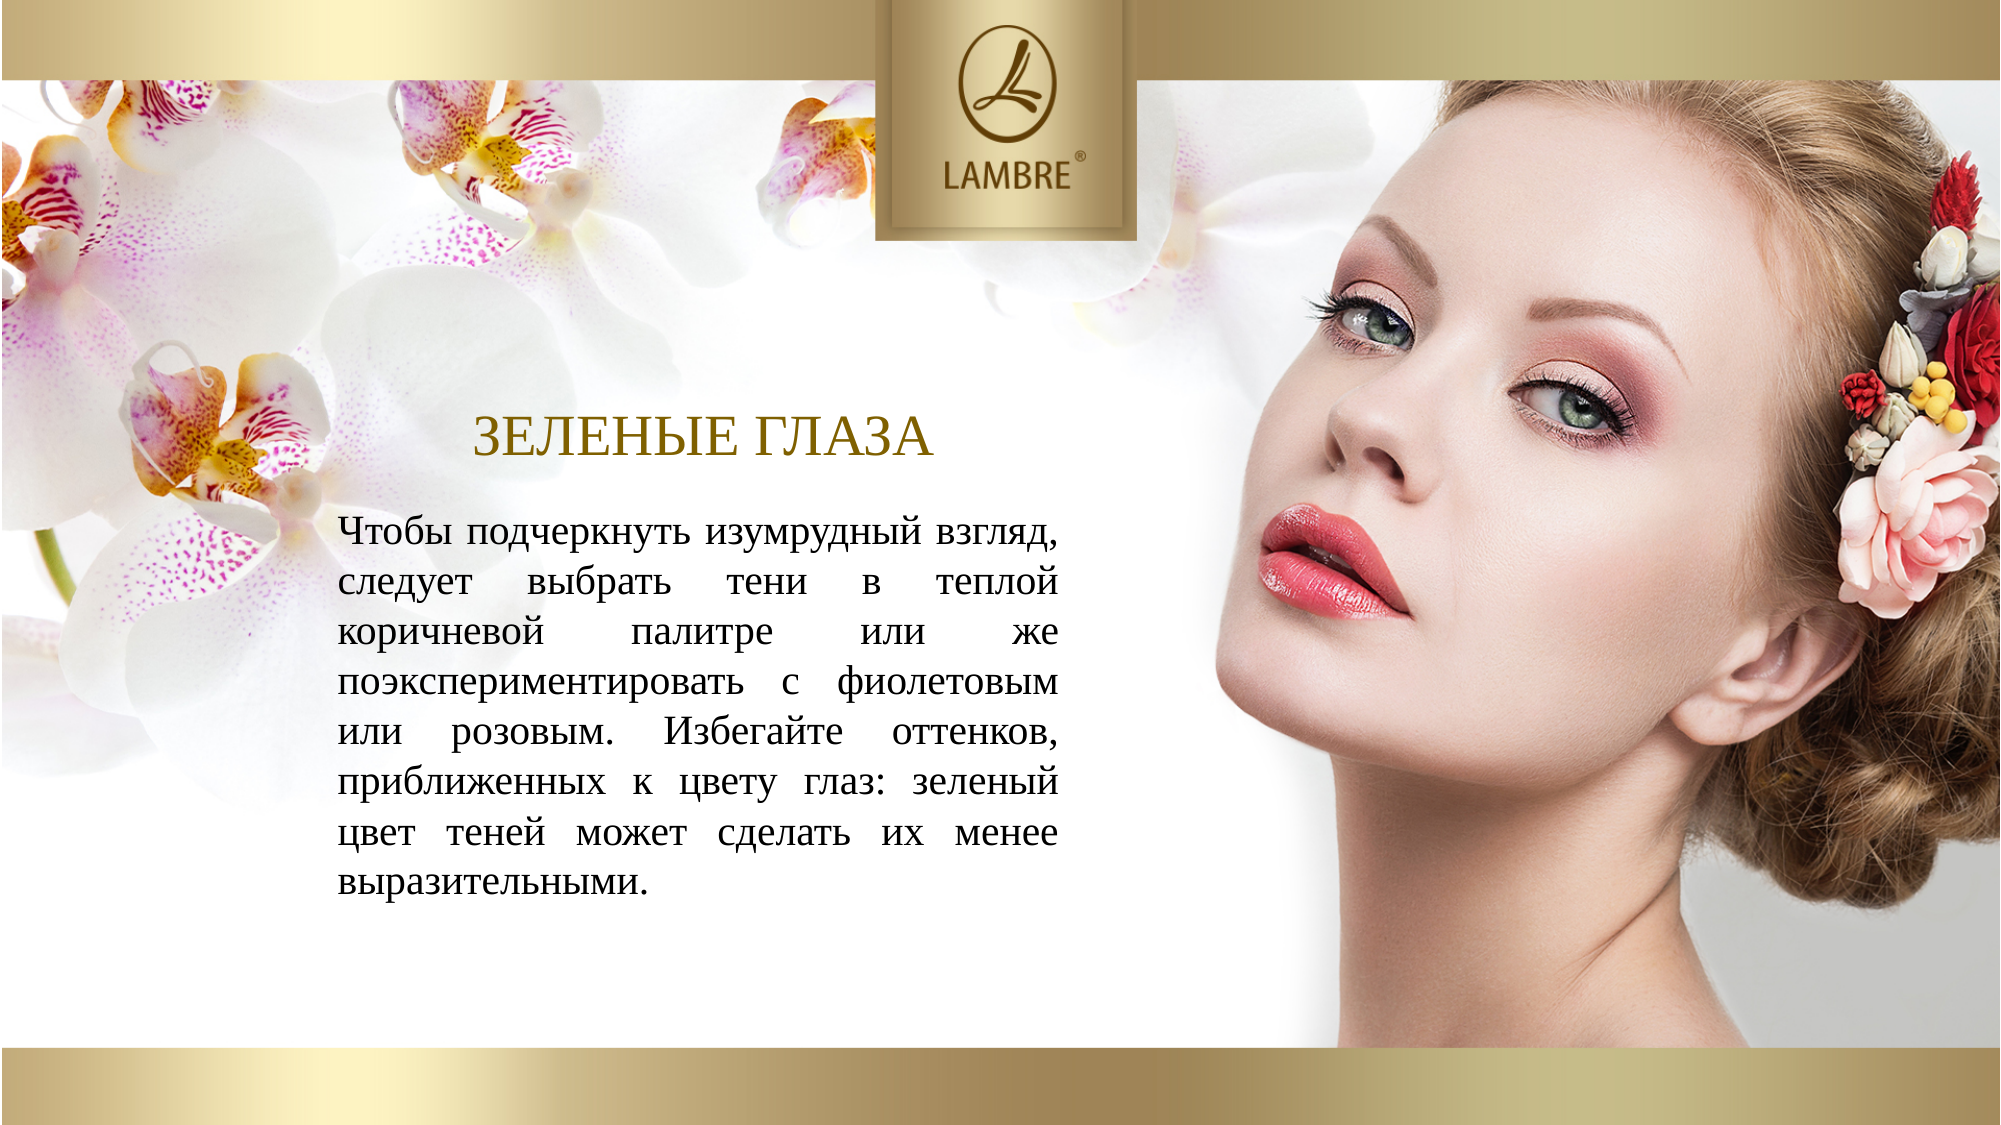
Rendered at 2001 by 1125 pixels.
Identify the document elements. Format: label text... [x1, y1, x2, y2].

picture [2, 0, 2000, 1125]
text_box ЗЕЛЕНЫЕ ГЛАЗА [112, 397, 1296, 495]
text_box Чтобы подчеркнуть изумрудный взгляд, следует выбрать тени в теплой коричневой палитре или же поэкспериментировать с фиолетовым или розовым. Избегайте оттенков, приближенных к цвету глаз: зеленый цвет теней может сделать их менее выразительными. [322, 495, 1086, 915]
